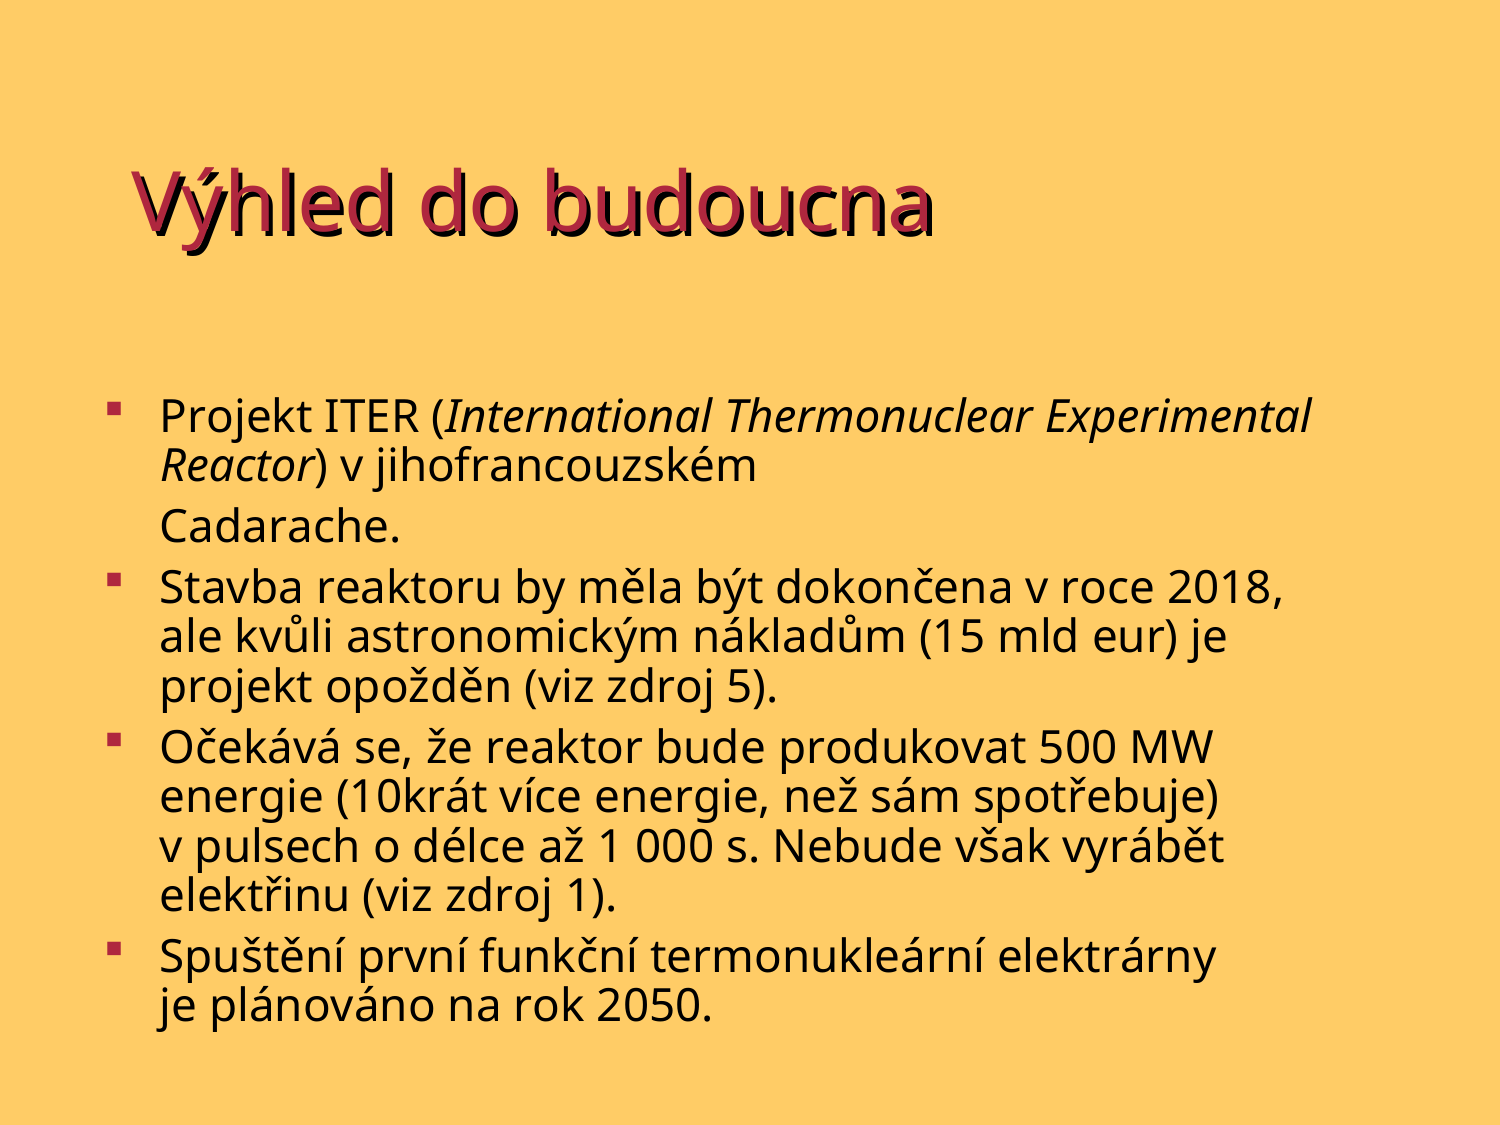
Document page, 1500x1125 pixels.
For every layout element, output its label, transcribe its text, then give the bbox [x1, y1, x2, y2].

list Projekt ITER (International Thermonuclear Experimental Reactor) v jihofrancouzském Cadarache. Stavba reaktoru by měla být dokončena v roce 2018, ale kvůli astronomickým nákladům (15 mld eur) je projekt opožděn (viz zdroj 5). Očekává se, že reaktor bude produkovat 500 MW energie (10krát více energie, než sám spotřebuje) v pulsech o délce až 1 000 s. Nebude však vyrábět elektřinu (viz zdroj 1). Spuštění první funkční termonukleární elektrárny je plánováno na rok 2050. [88, 385, 1364, 1102]
title Výhled do budoucna [95, 78, 1447, 318]
